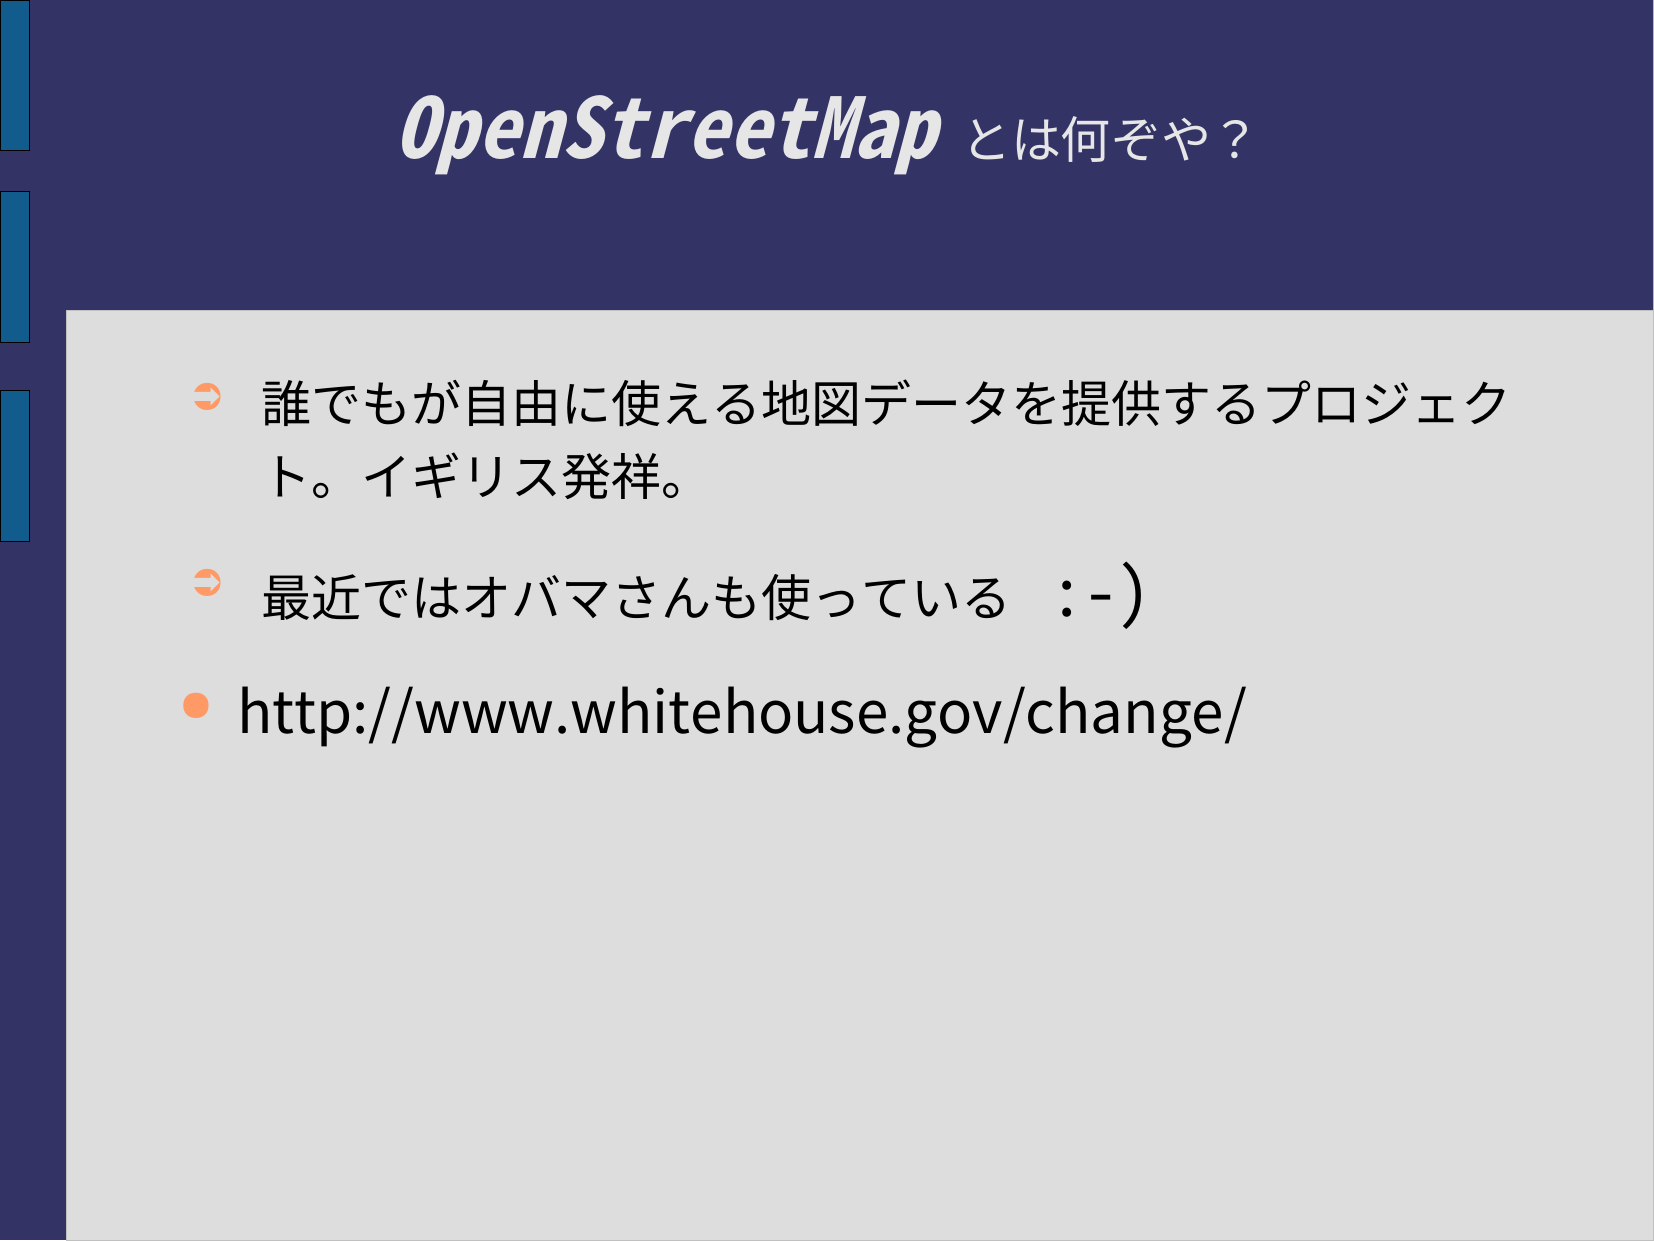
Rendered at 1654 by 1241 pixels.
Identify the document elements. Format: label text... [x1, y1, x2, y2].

title OpenStreetMapとは何ぞや？ [121, 19, 1534, 227]
list 誰でもが自由に使える地図データを提供するプロジェクト。イギリス発祥。 最近ではオバマさんも使っている :-) http://www.whitehouse.gov/change/ [178, 364, 1570, 1147]
